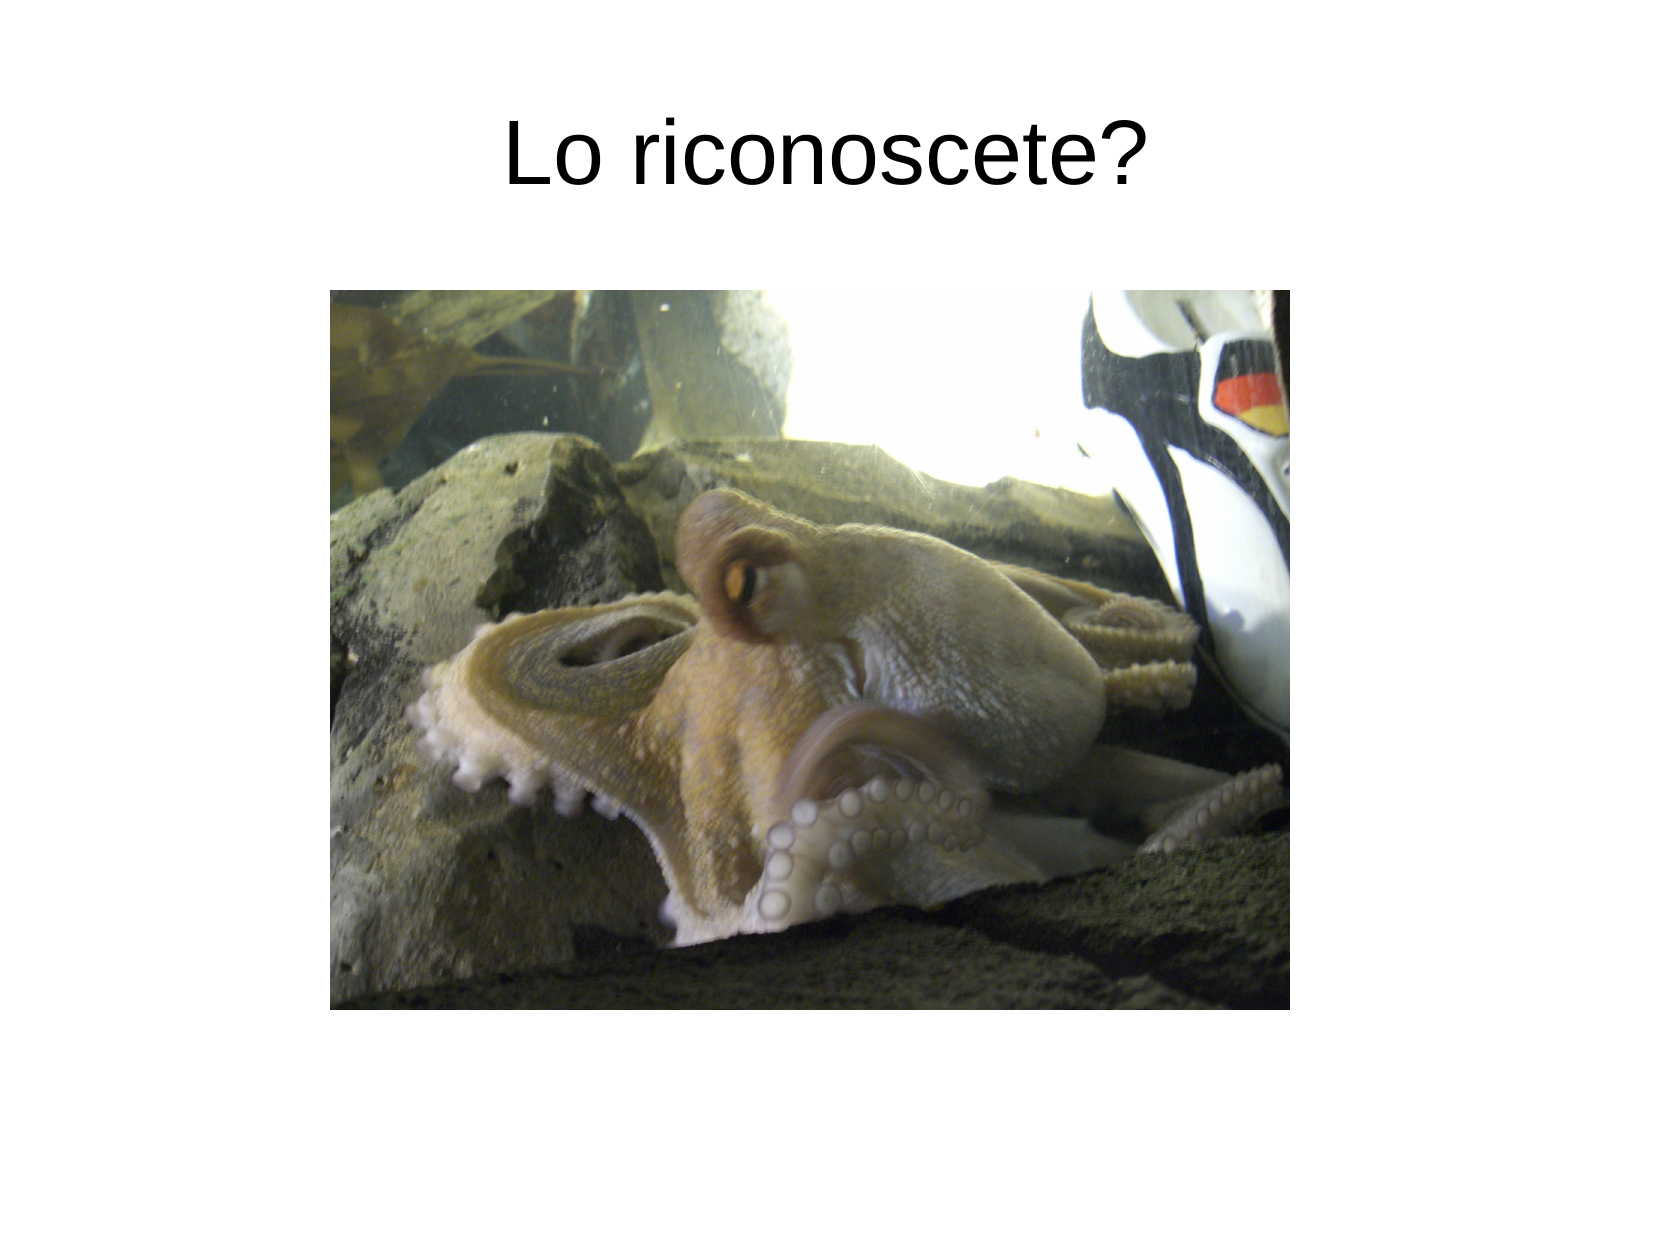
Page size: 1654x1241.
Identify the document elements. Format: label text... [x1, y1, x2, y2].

picture [330, 290, 1290, 1010]
title Lo riconoscete? [82, 49, 1571, 257]
